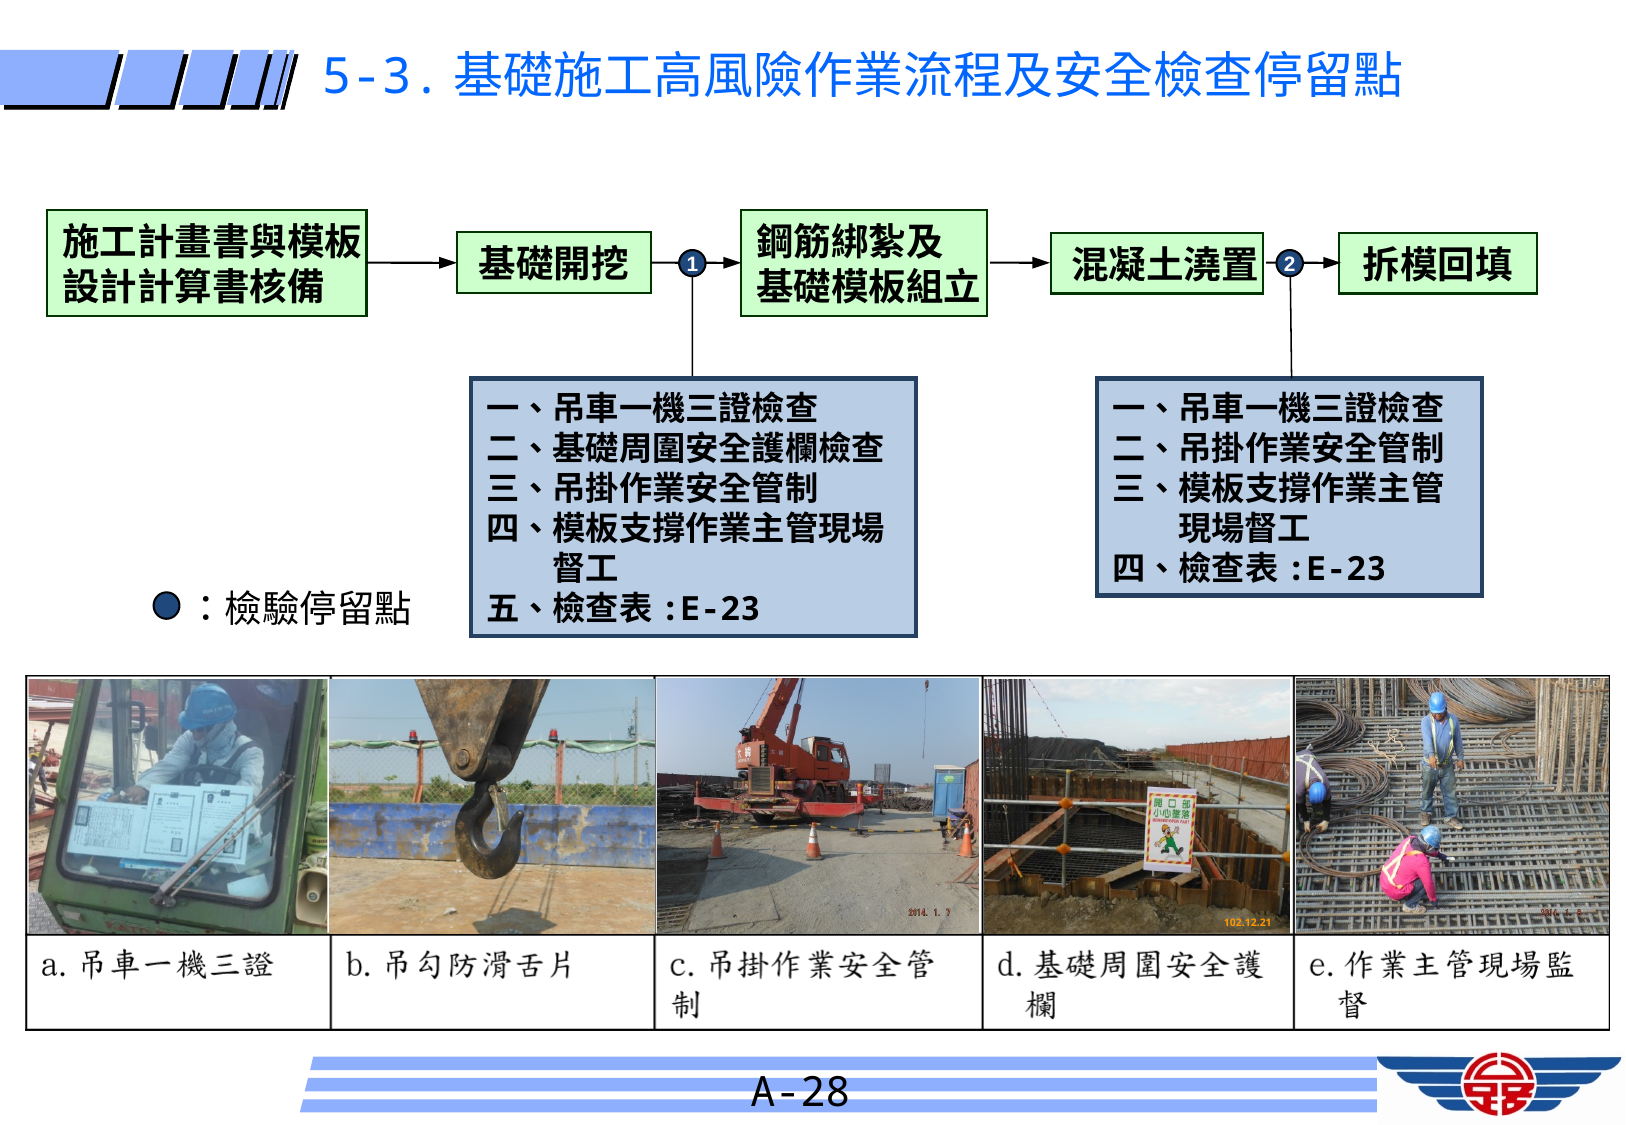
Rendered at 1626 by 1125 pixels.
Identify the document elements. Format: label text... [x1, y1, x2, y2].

text_box 鋼筋綁紮及 基礎模板組立 [741, 210, 987, 317]
text_box 1 [679, 250, 706, 277]
text_box 5-3.基礎施工高風險作業流程及安全檢查停留點 [306, 48, 1430, 111]
text_box ：檢驗停留點 [172, 577, 441, 638]
text_box 一、吊車一機三證檢查 二、吊掛作業安全管制 三、模板支撐作業主管現場督工 四、檢查表:E-23 [1097, 378, 1482, 596]
text_box [153, 592, 172, 619]
text_box 基礎開挖 [456, 231, 651, 293]
text_box 施工計畫書與模板設計計算書核備 [47, 209, 367, 316]
text_box 2 [1276, 250, 1303, 277]
text_box 一、吊車一機三證檢查 二、基礎周圍安全護欄檢查 三、吊掛作業安全管制 四、模板支撐作業主管現場督工 五、檢查表:E-23 [471, 378, 916, 636]
text_box 102.12.21 [1208, 908, 1293, 937]
text_box 混凝土澆置 [1051, 232, 1264, 294]
text_box 拆模回填 [1339, 232, 1537, 294]
picture [21, 676, 1610, 1044]
